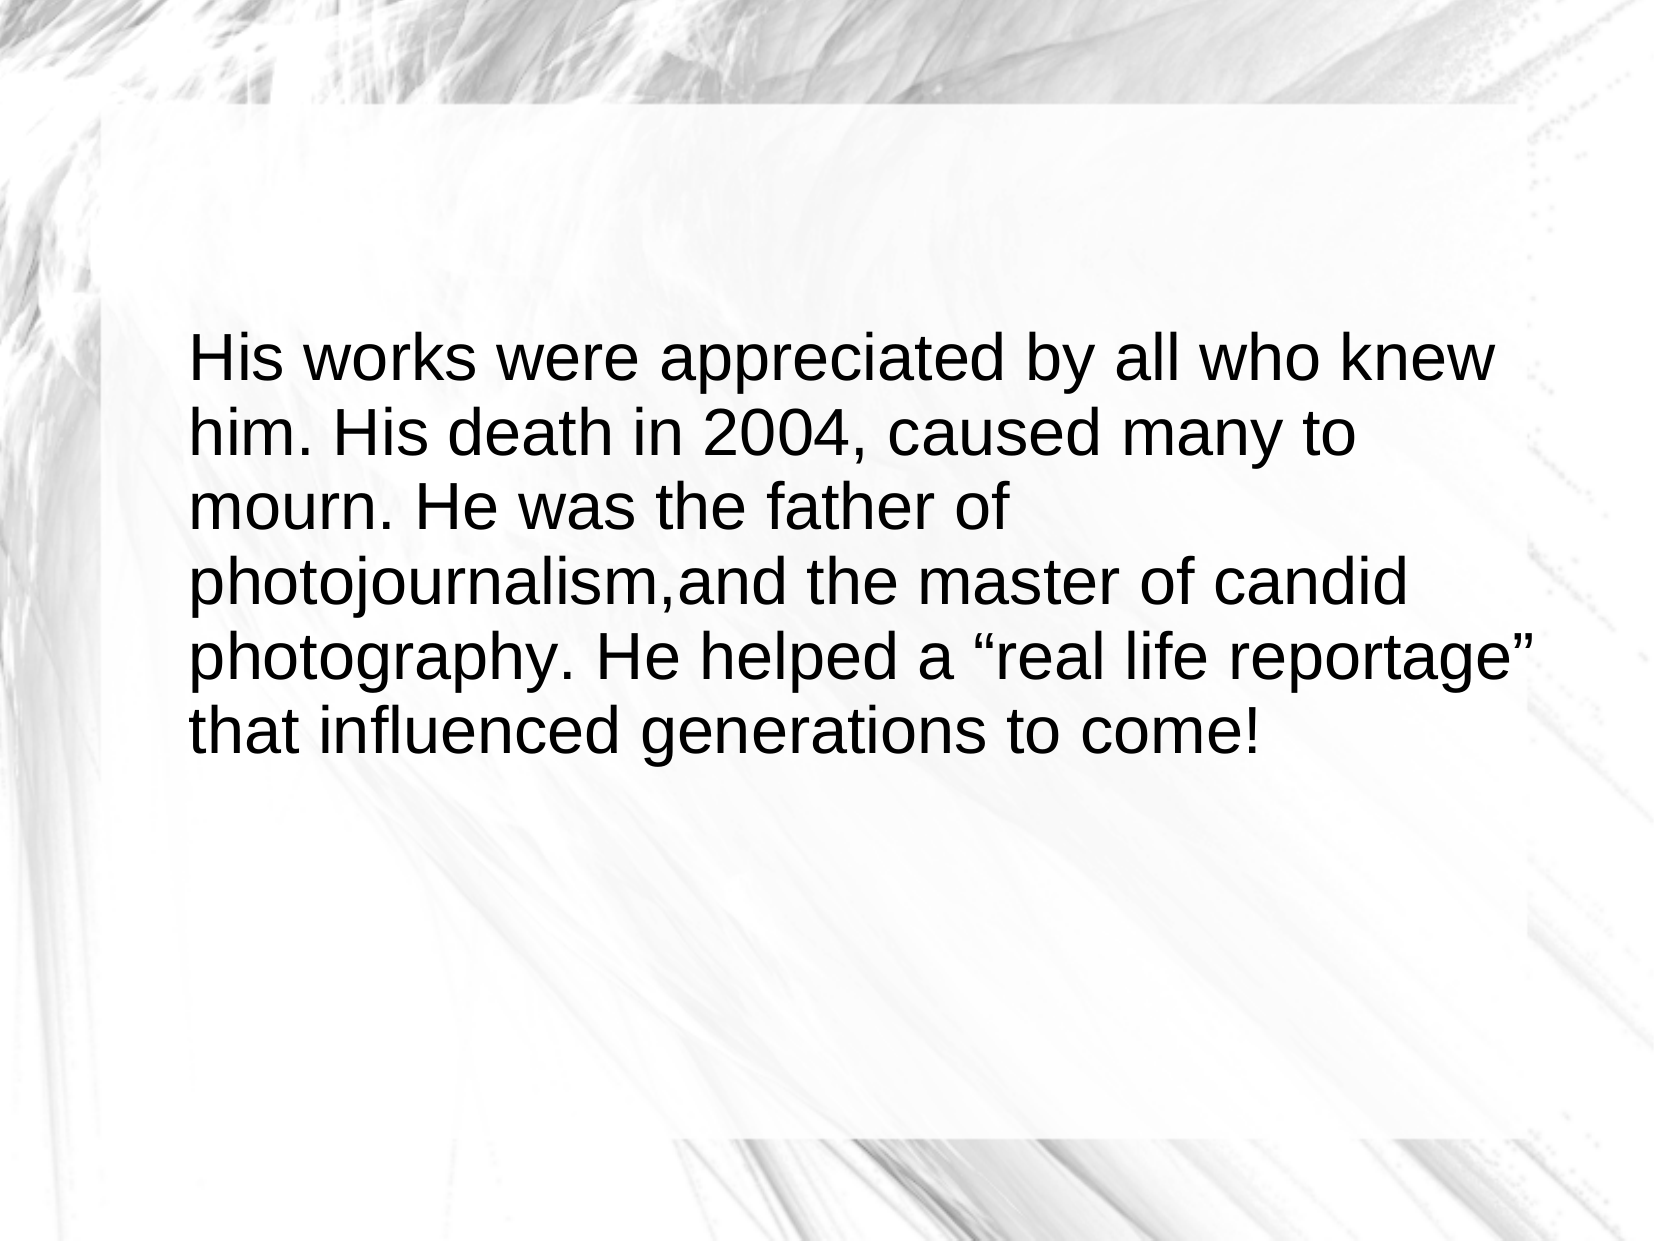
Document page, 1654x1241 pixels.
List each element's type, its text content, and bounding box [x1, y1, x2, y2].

list His works were appreciated by all who knew him. His death in 2004, caused many to mourn. He was the father of photojournalism,and the master of candid photography. He helped a “real life reportage” that influenced generations to come! [118, 319, 1571, 945]
picture [0, 0, 1654, 1241]
